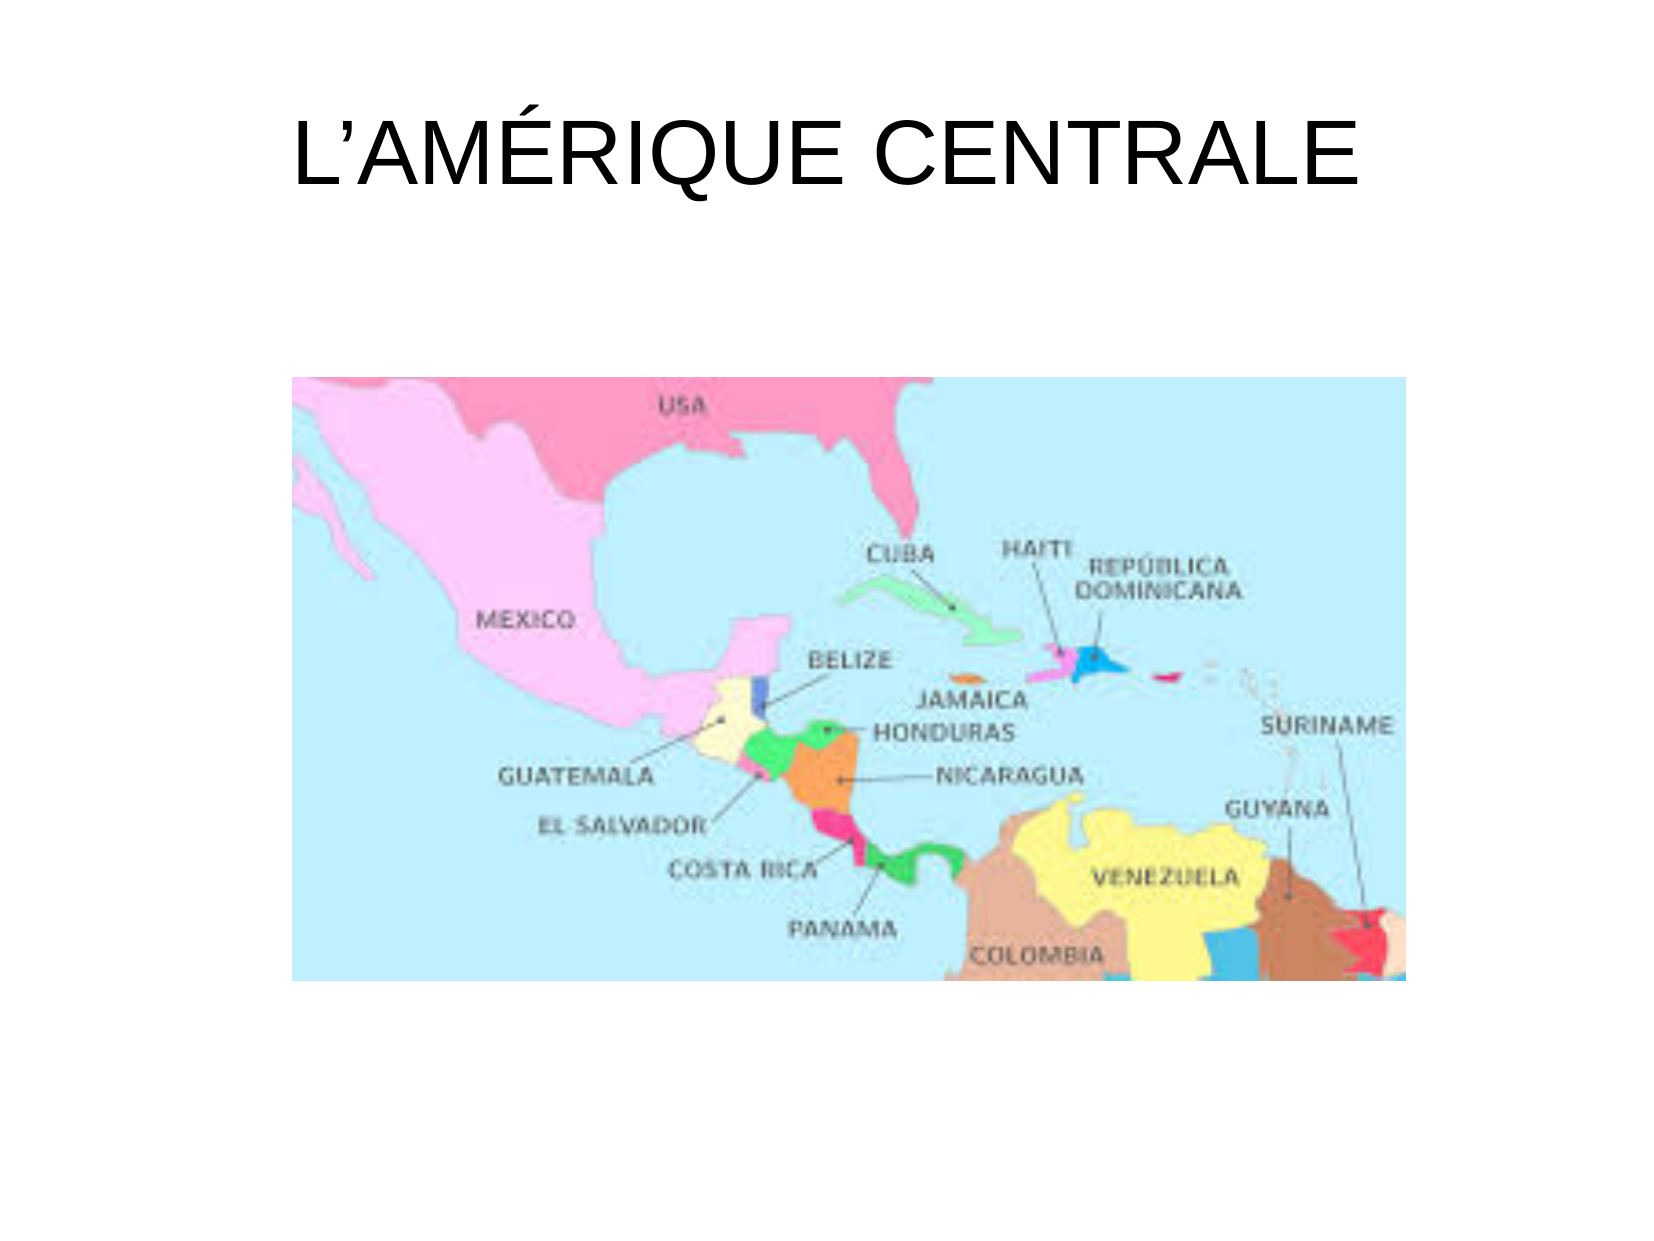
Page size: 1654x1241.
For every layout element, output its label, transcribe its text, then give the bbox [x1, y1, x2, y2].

picture [292, 377, 1406, 981]
title L’AMÉRIQUE CENTRALE [82, 49, 1571, 257]
